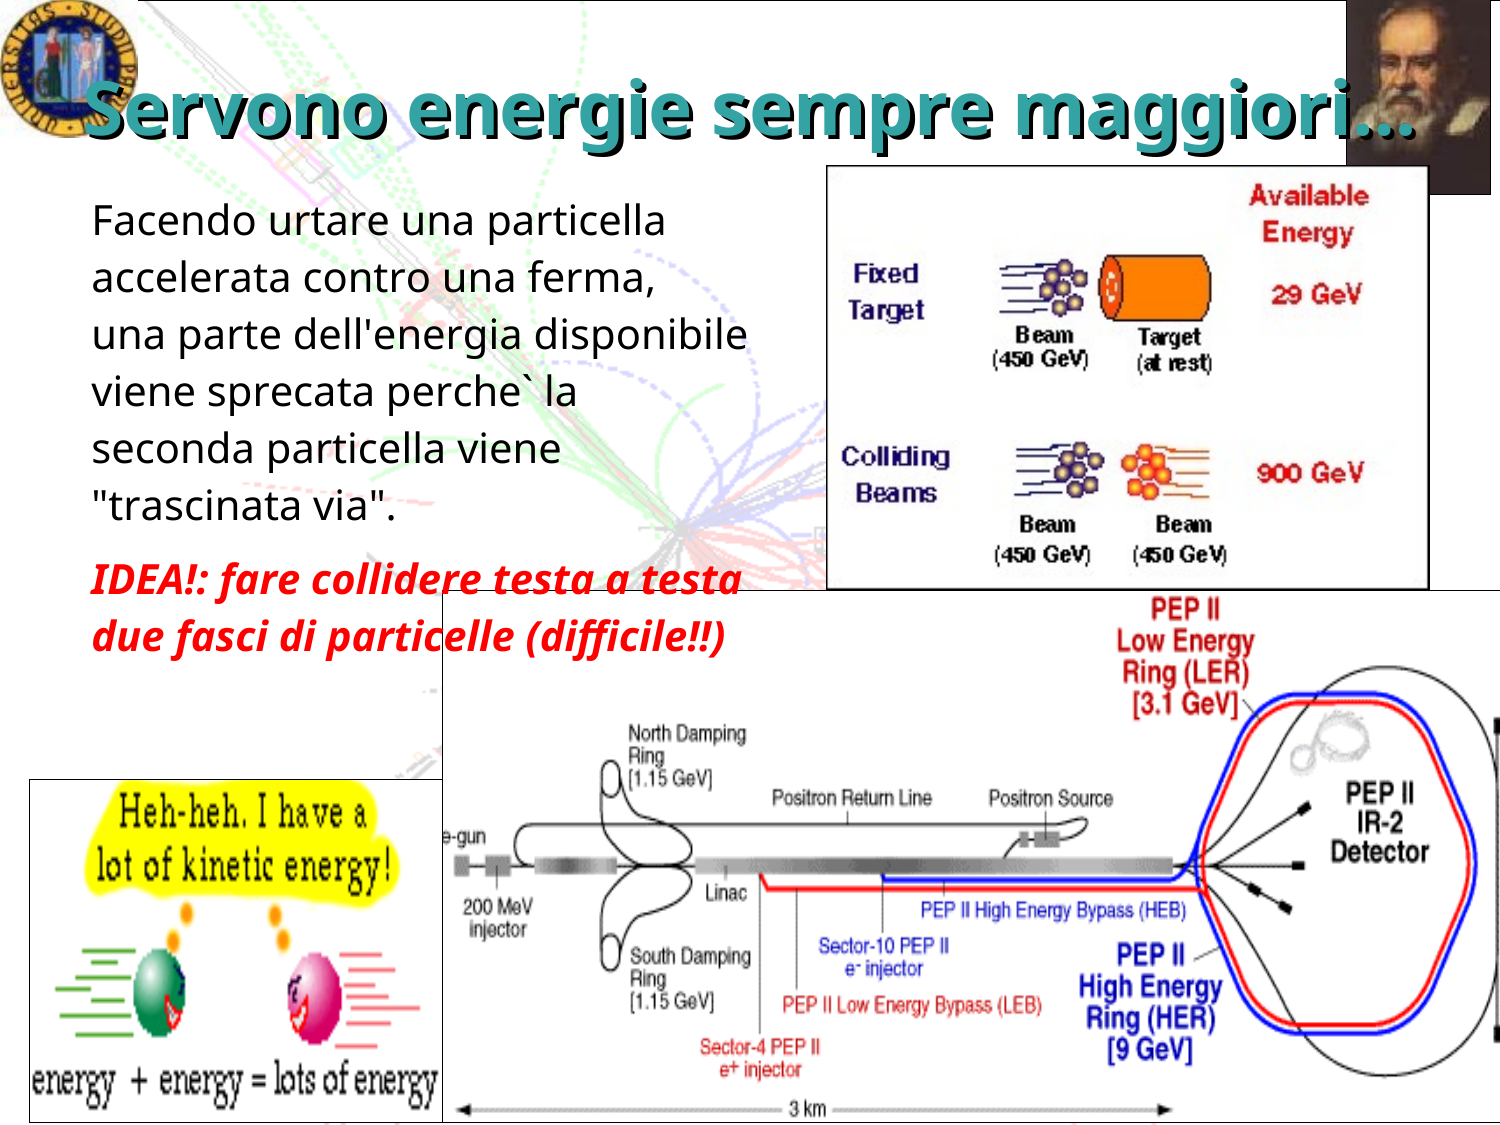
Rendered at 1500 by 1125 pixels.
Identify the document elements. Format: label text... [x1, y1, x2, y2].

picture [0, 165, 1500, 1125]
list Facendo urtare una particella accelerata contro una ferma, una parte dell'energia disponibile viene sprecata perche` la seconda particella viene "trascinata via". IDEA!: fare collidere testa a testa due fasci di particelle (difficile!!) [5, 183, 786, 980]
title Servono energie sempre maggiori… [0, 0, 1500, 213]
